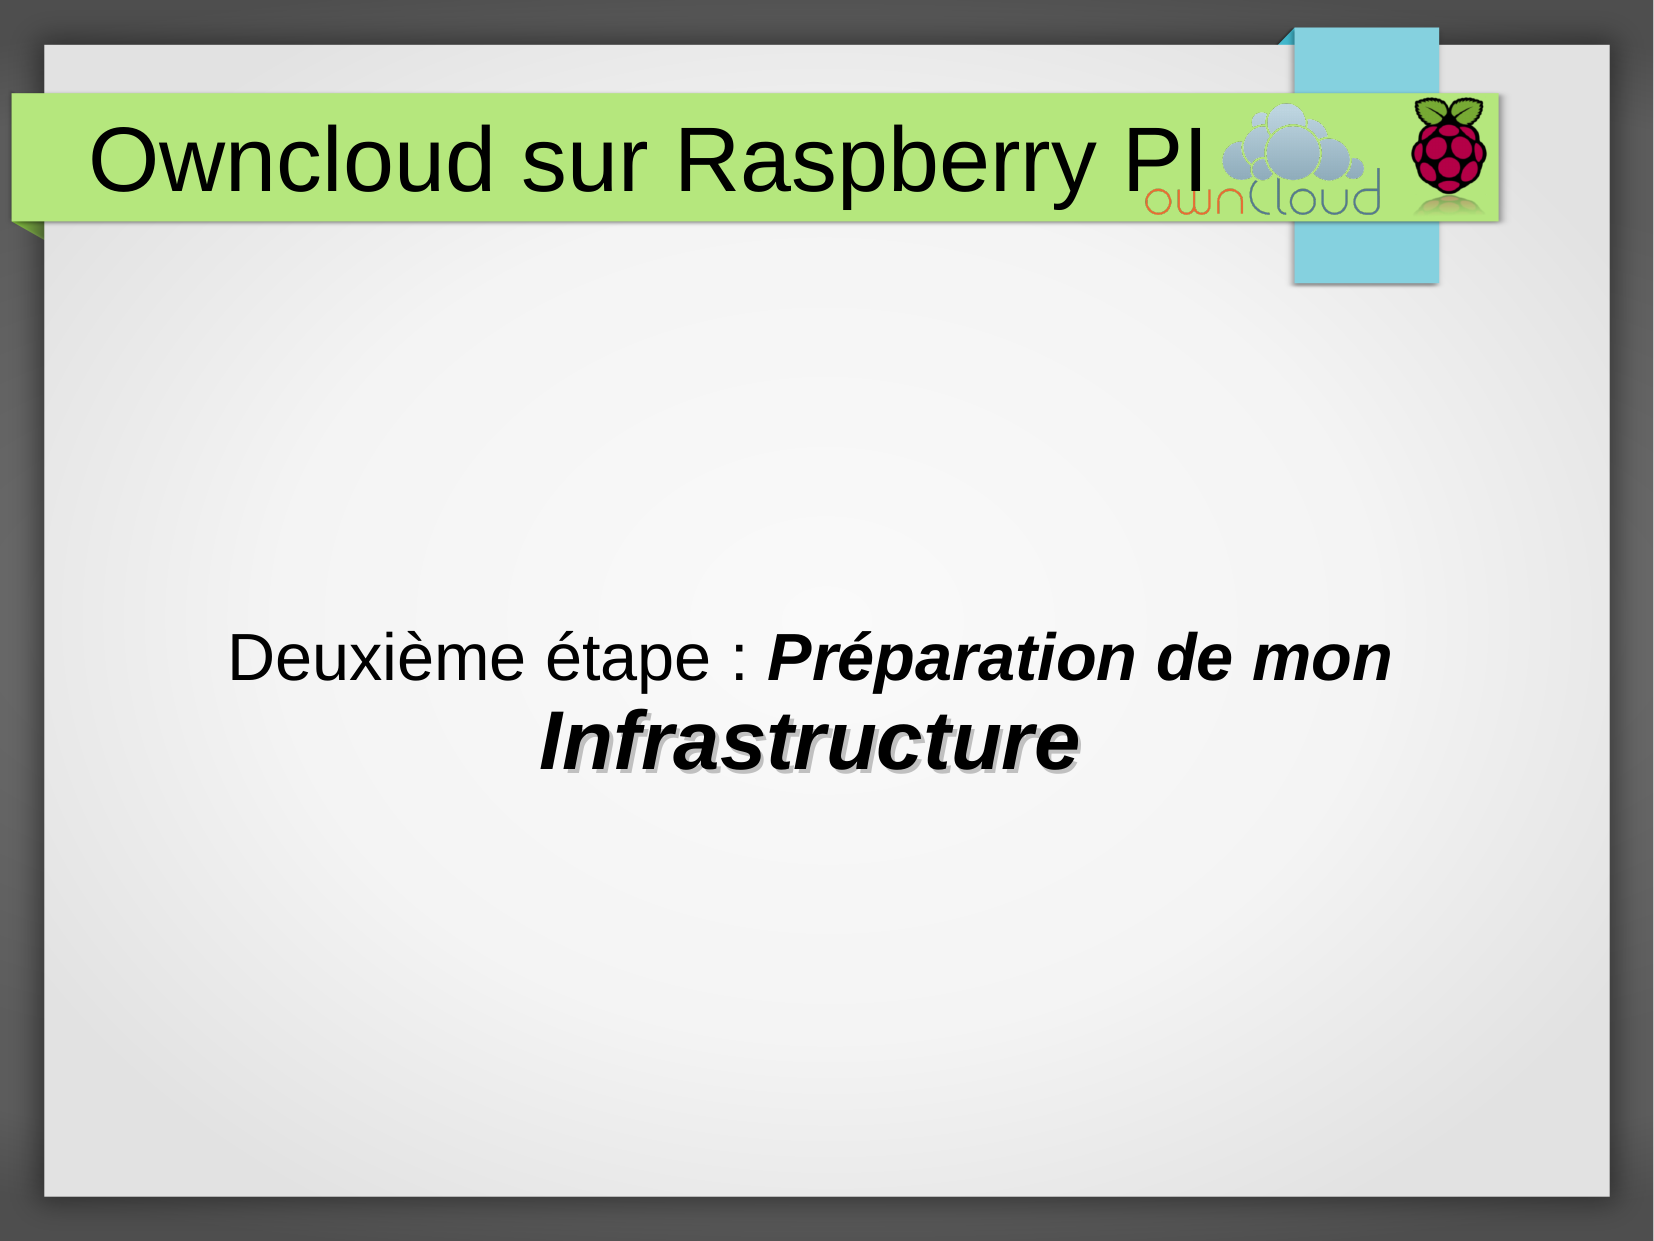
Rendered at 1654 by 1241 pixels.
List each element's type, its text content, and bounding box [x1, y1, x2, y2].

picture [0, 0, 1654, 1241]
title Owncloud sur Raspberry PI [70, 106, 1229, 213]
text_box Deuxième étape : Préparation de mon Infrastructure [82, 343, 1538, 1063]
